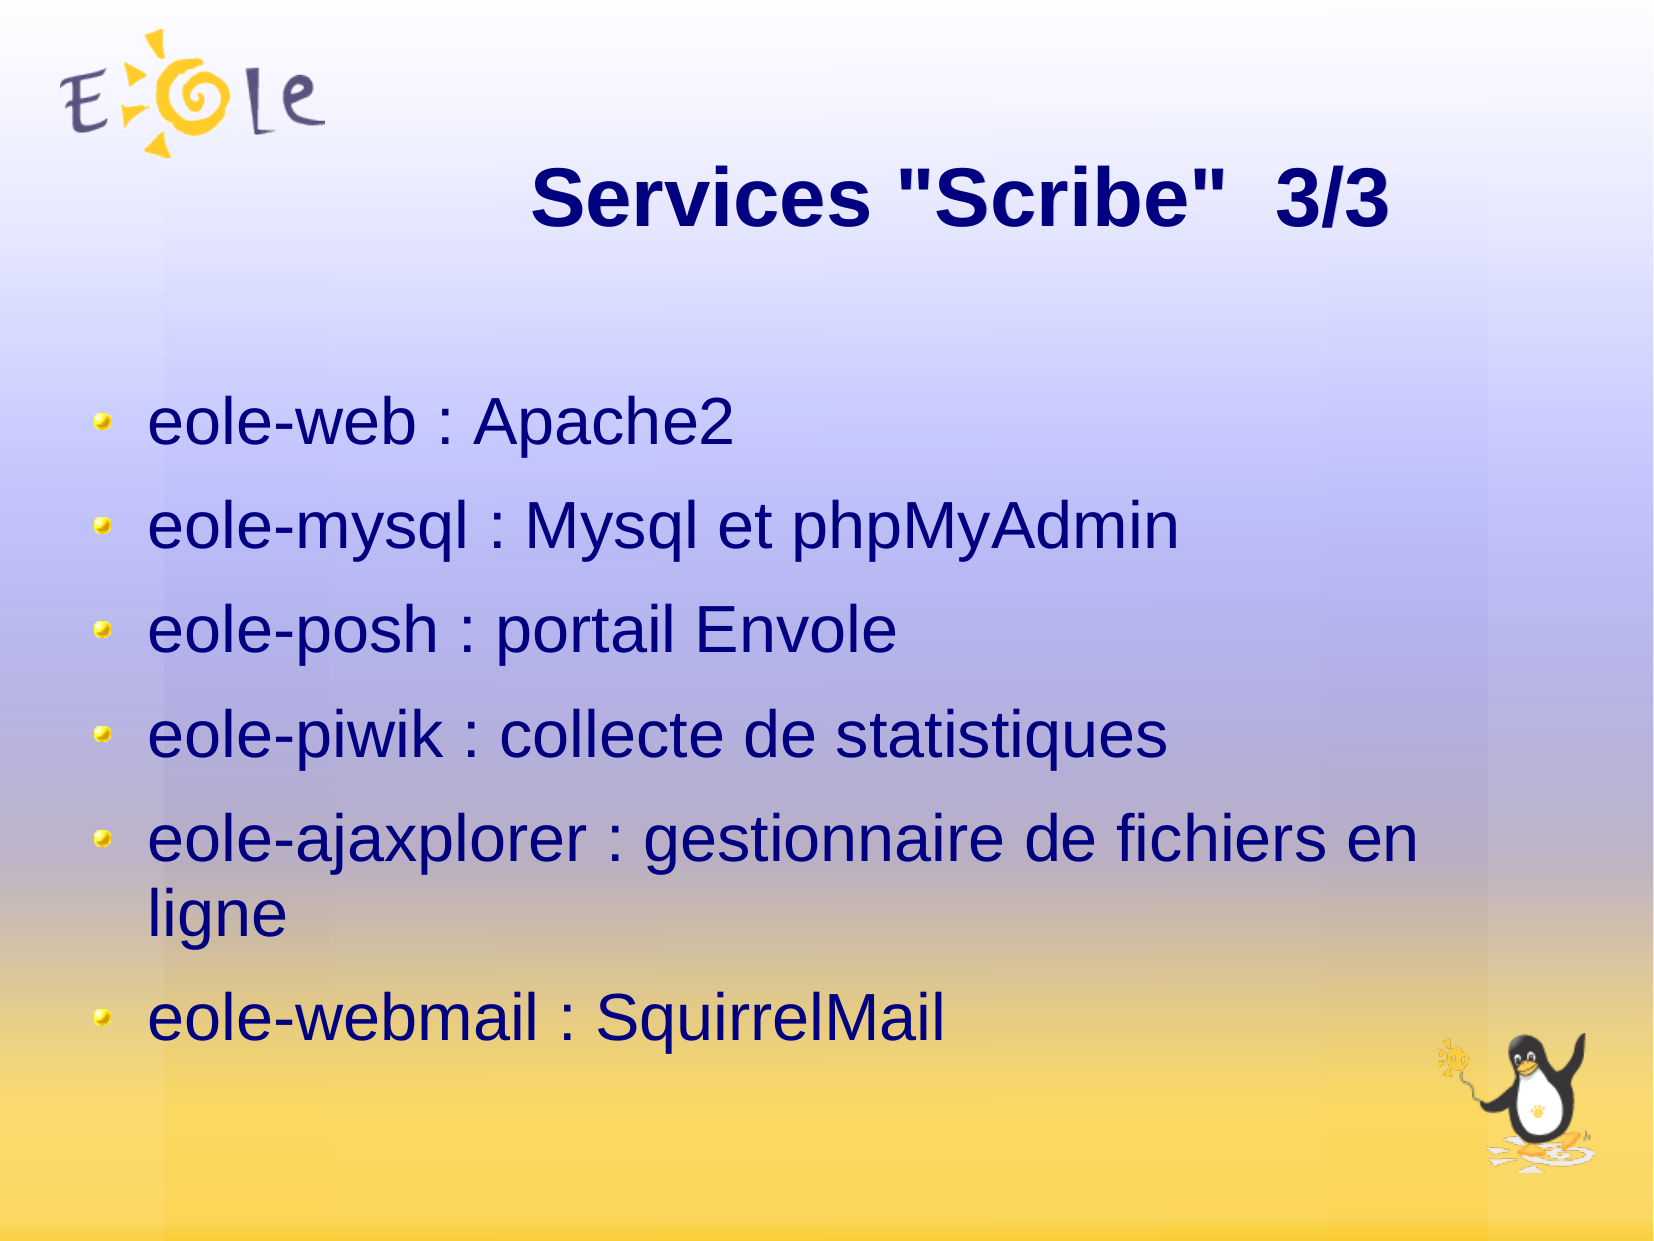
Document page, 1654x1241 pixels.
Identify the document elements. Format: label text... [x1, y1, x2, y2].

list eole-web : Apache2 eole-mysql : Mysql et phpMyAdmin eole-posh : portail Envole eole-piwik : collecte de statistiques eole-ajaxplorer : gestionnaire de fichiers en ligne eole-webmail : SquirrelMail [76, 383, 1566, 1134]
text_box Services "Scribe" 3/3 [515, 143, 1252, 266]
picture [0, 0, 1654, 1241]
